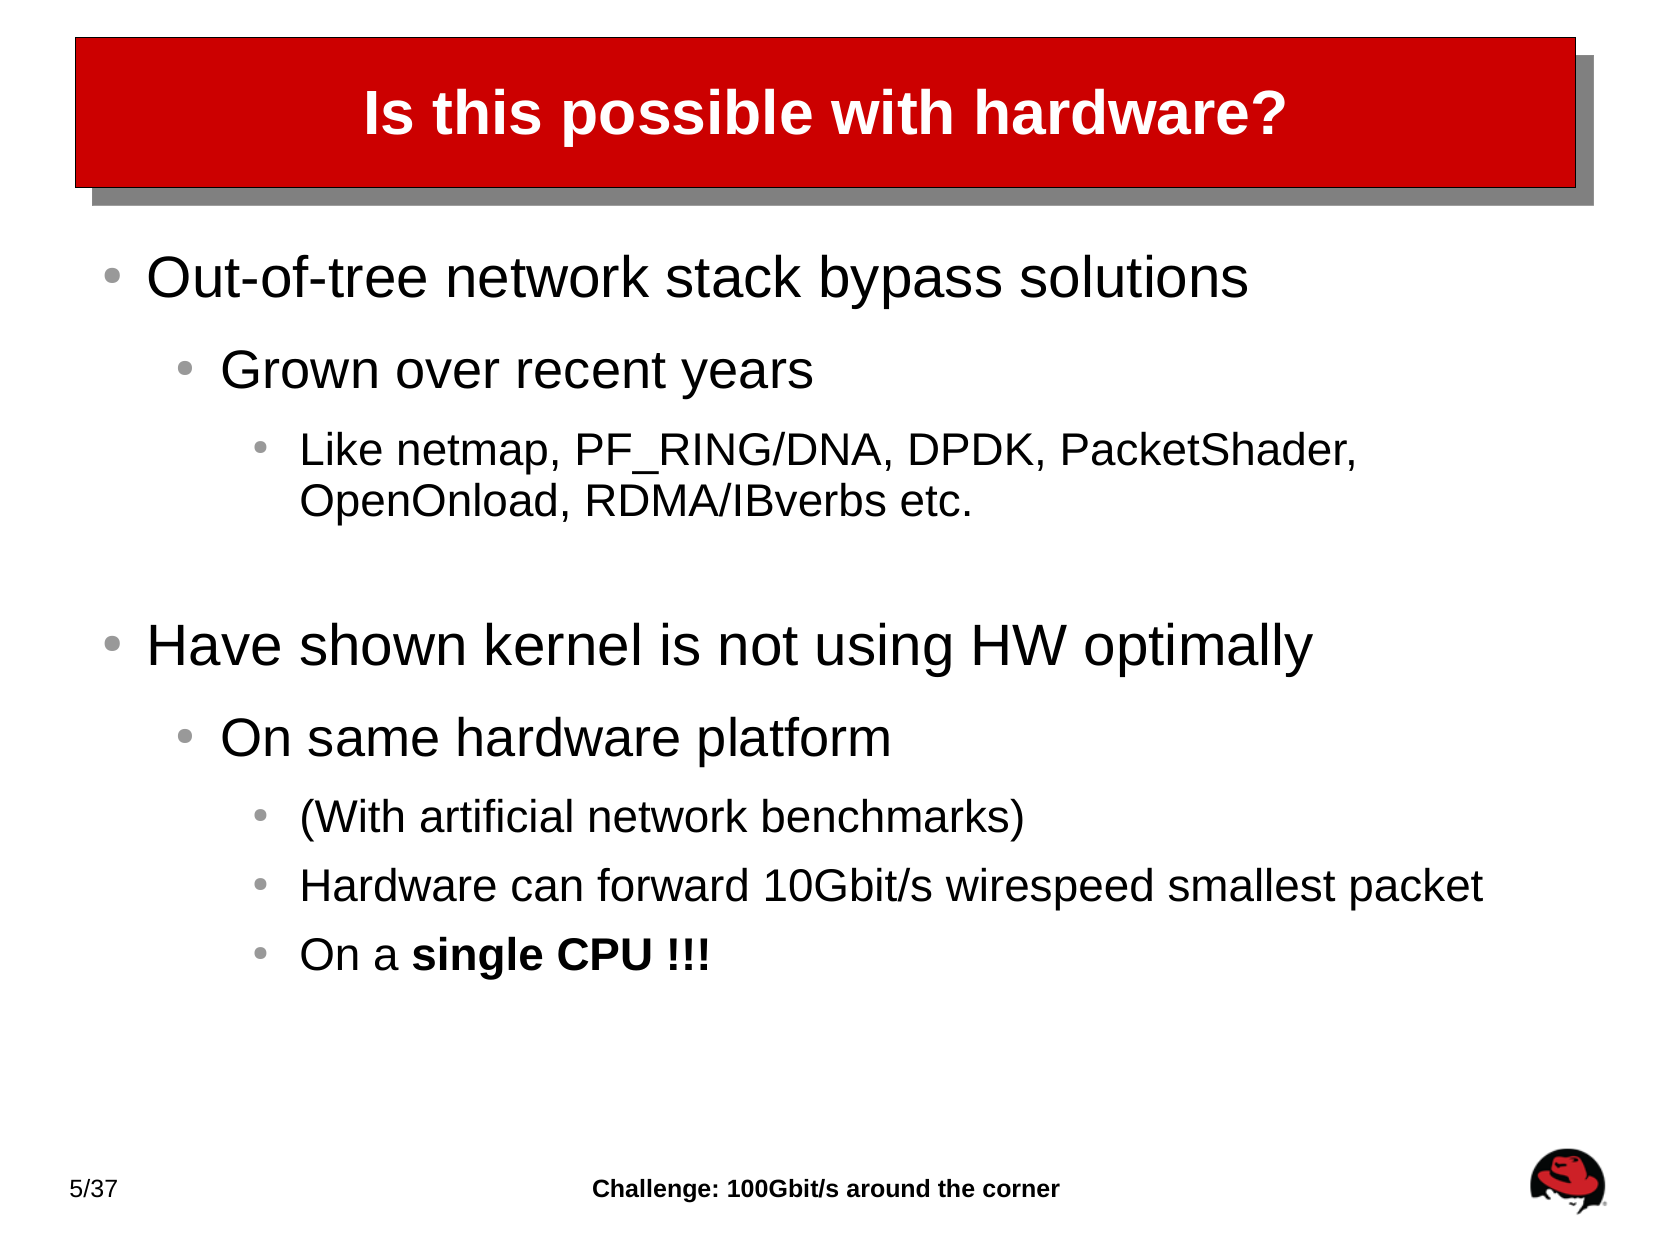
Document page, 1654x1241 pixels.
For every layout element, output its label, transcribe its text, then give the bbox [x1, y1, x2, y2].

title Is this possible with hardware? [82, 37, 1571, 188]
list Out-of-tree network stack bypass solutions Grown over recent years Like netmap, PF_RING/DNA, DPDK, PacketShader, OpenOnload, RDMA/IBverbs etc. Have shown kernel is not using HW optimally On same hardware platform (With artificial network benchmarks) Hardware can forward 10Gbit/s wirespeed smallest packet On a single CPU !!! [86, 244, 1576, 1039]
picture [1529, 1146, 1613, 1224]
